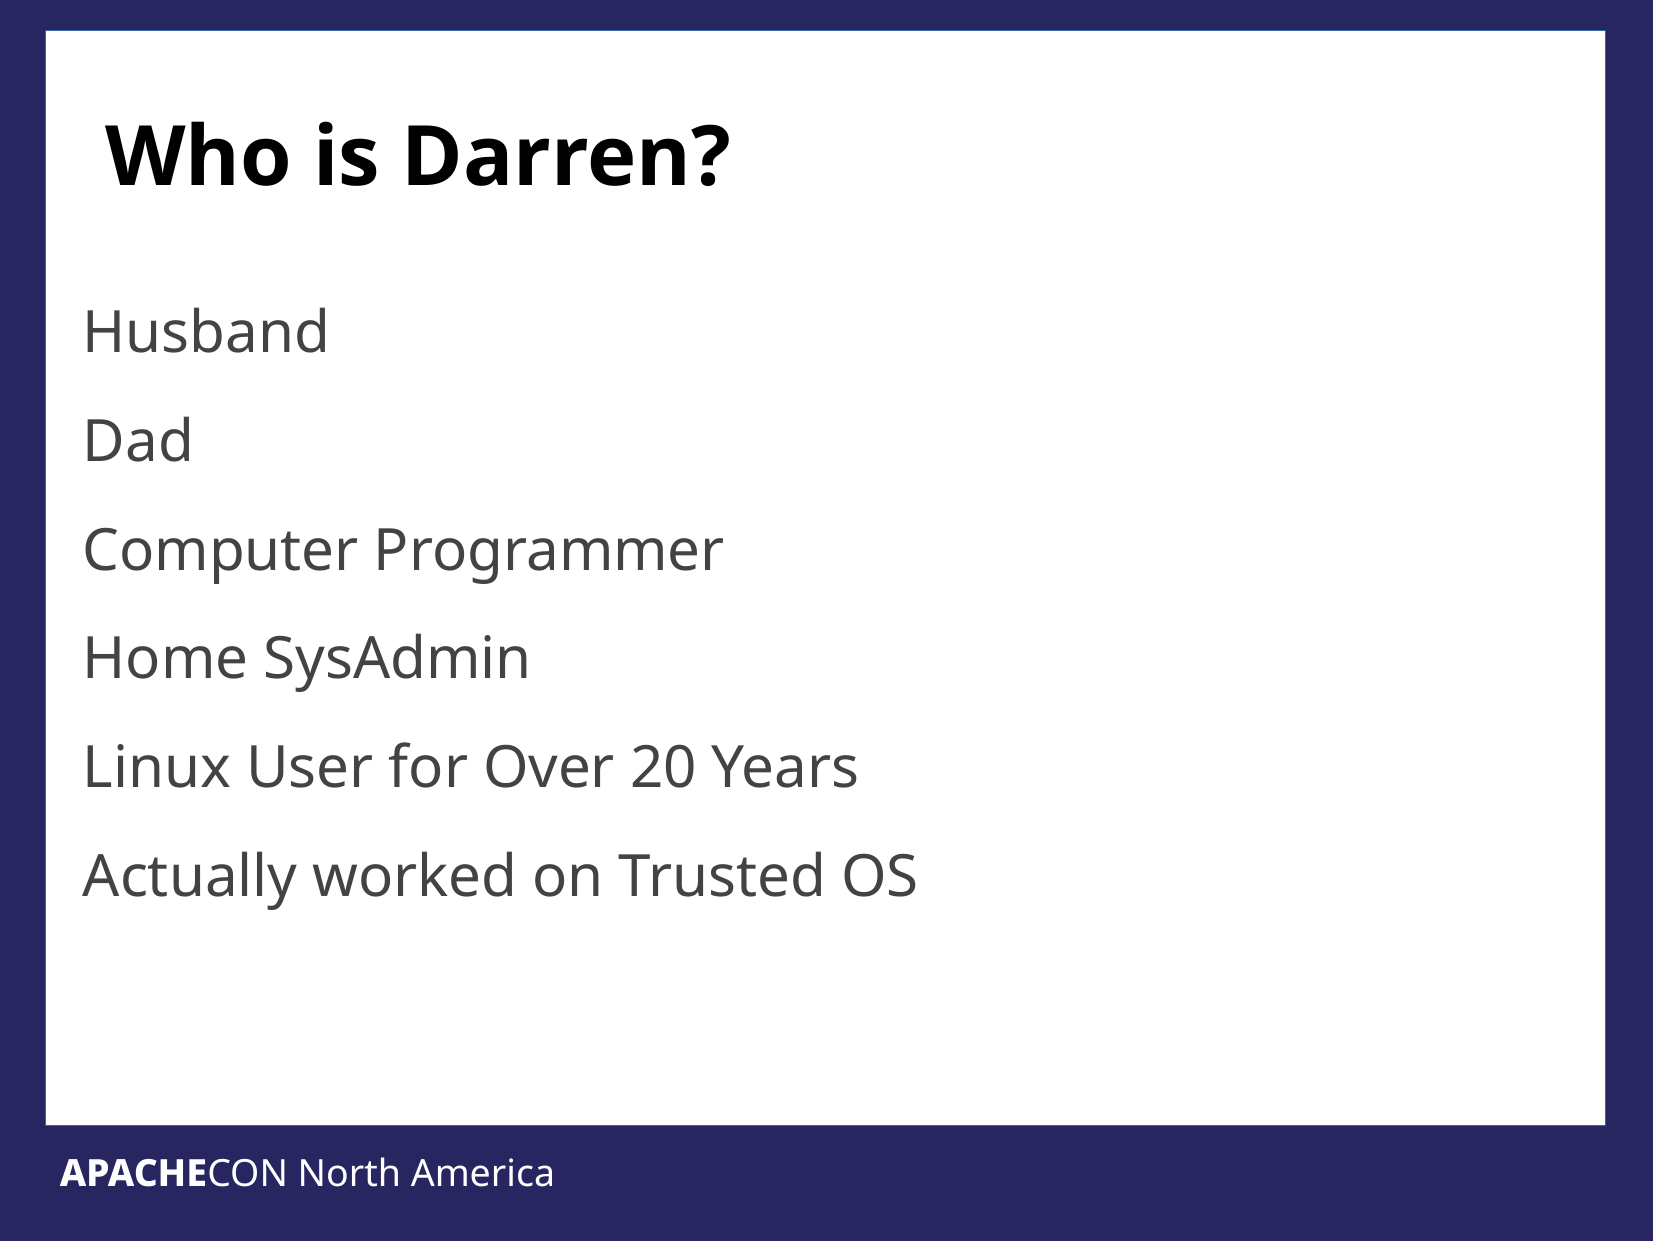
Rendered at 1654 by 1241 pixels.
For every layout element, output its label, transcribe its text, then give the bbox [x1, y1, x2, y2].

title Who is Darren? [105, 49, 1546, 257]
list Husband Dad Computer Programmer Home SysAdmin Linux User for Over 20 Years Actually worked on Trusted OS [82, 290, 1571, 1010]
